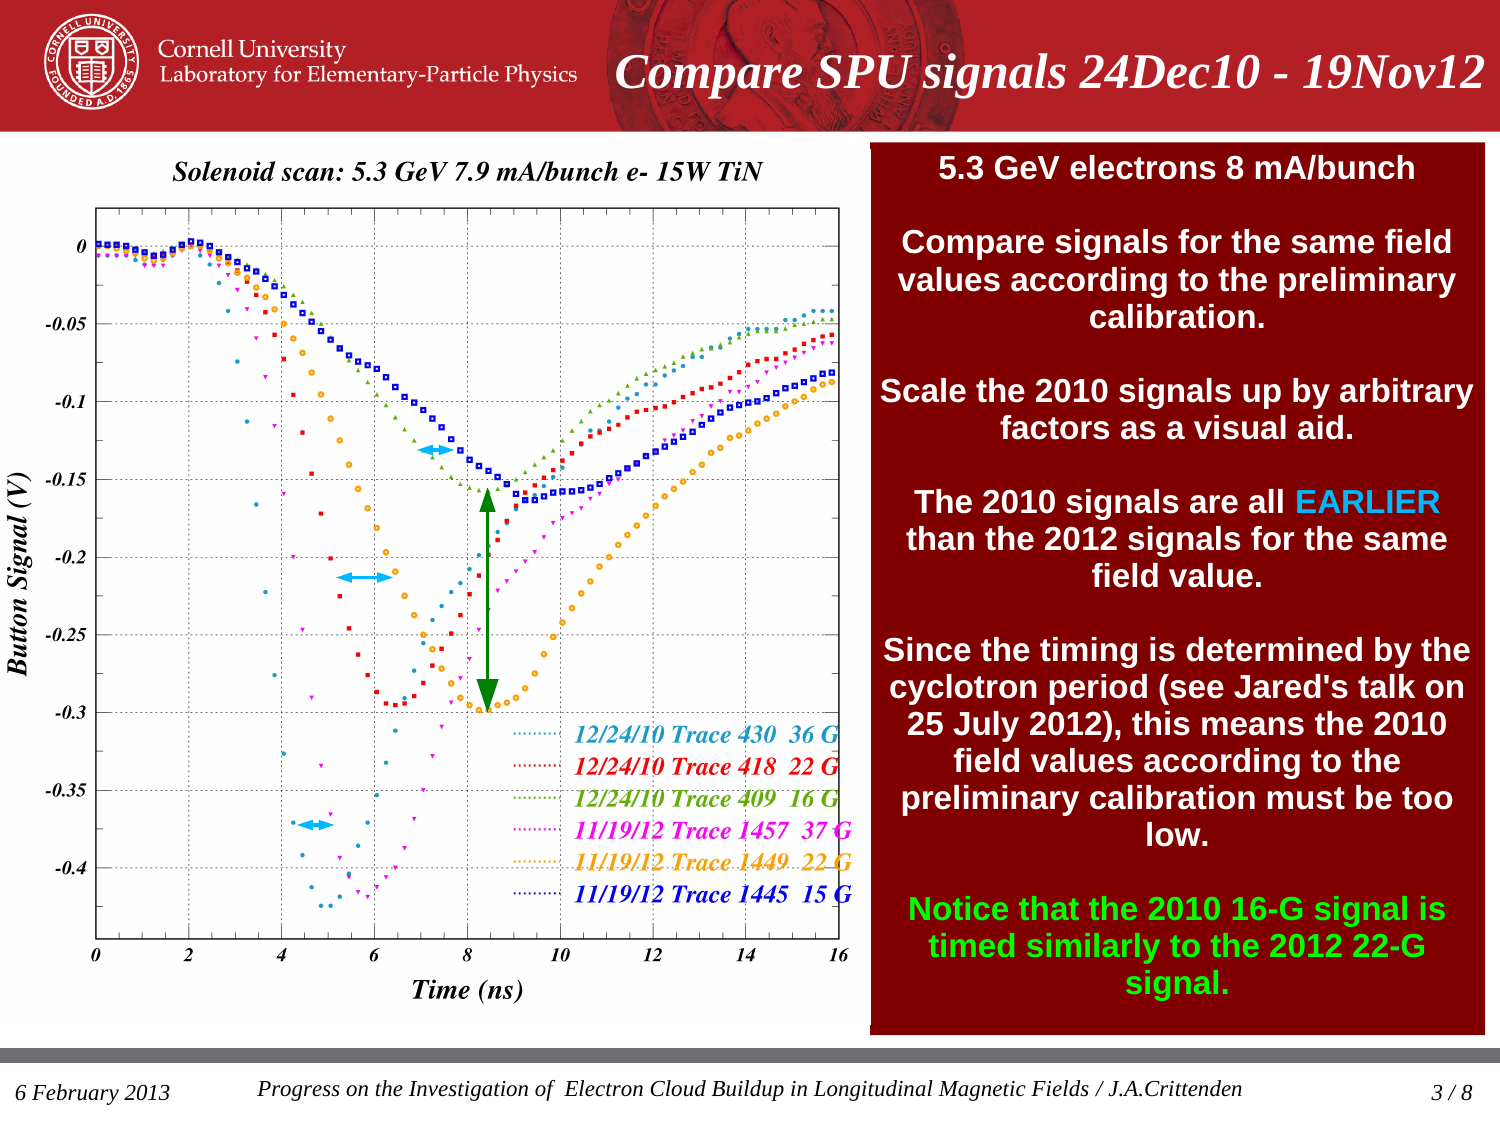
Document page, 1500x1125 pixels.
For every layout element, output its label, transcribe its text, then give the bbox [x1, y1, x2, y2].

title Compare SPU signals 24Dec10 - 19Nov12 [600, 7, 1500, 136]
picture [0, 0, 1500, 132]
text_box 5.3 GeV electrons 8 mA/bunch Compare signals for the same field values according to the preliminary calibration. Scale the 2010 signals up by arbitrary factors as a visual aid. The 2010 signals are all EARLIER than the 2012 signals for the same field value. Since the timing is determined by the cyclotron period (see Jared's talk on 25 July 2012), this means the 2010 field values according to the preliminary calibration must be too low. Notice that the 2010 16-G signal is timed similarly to the 2012 22-G signal. [870, 142, 1486, 1036]
picture [0, 149, 871, 1025]
